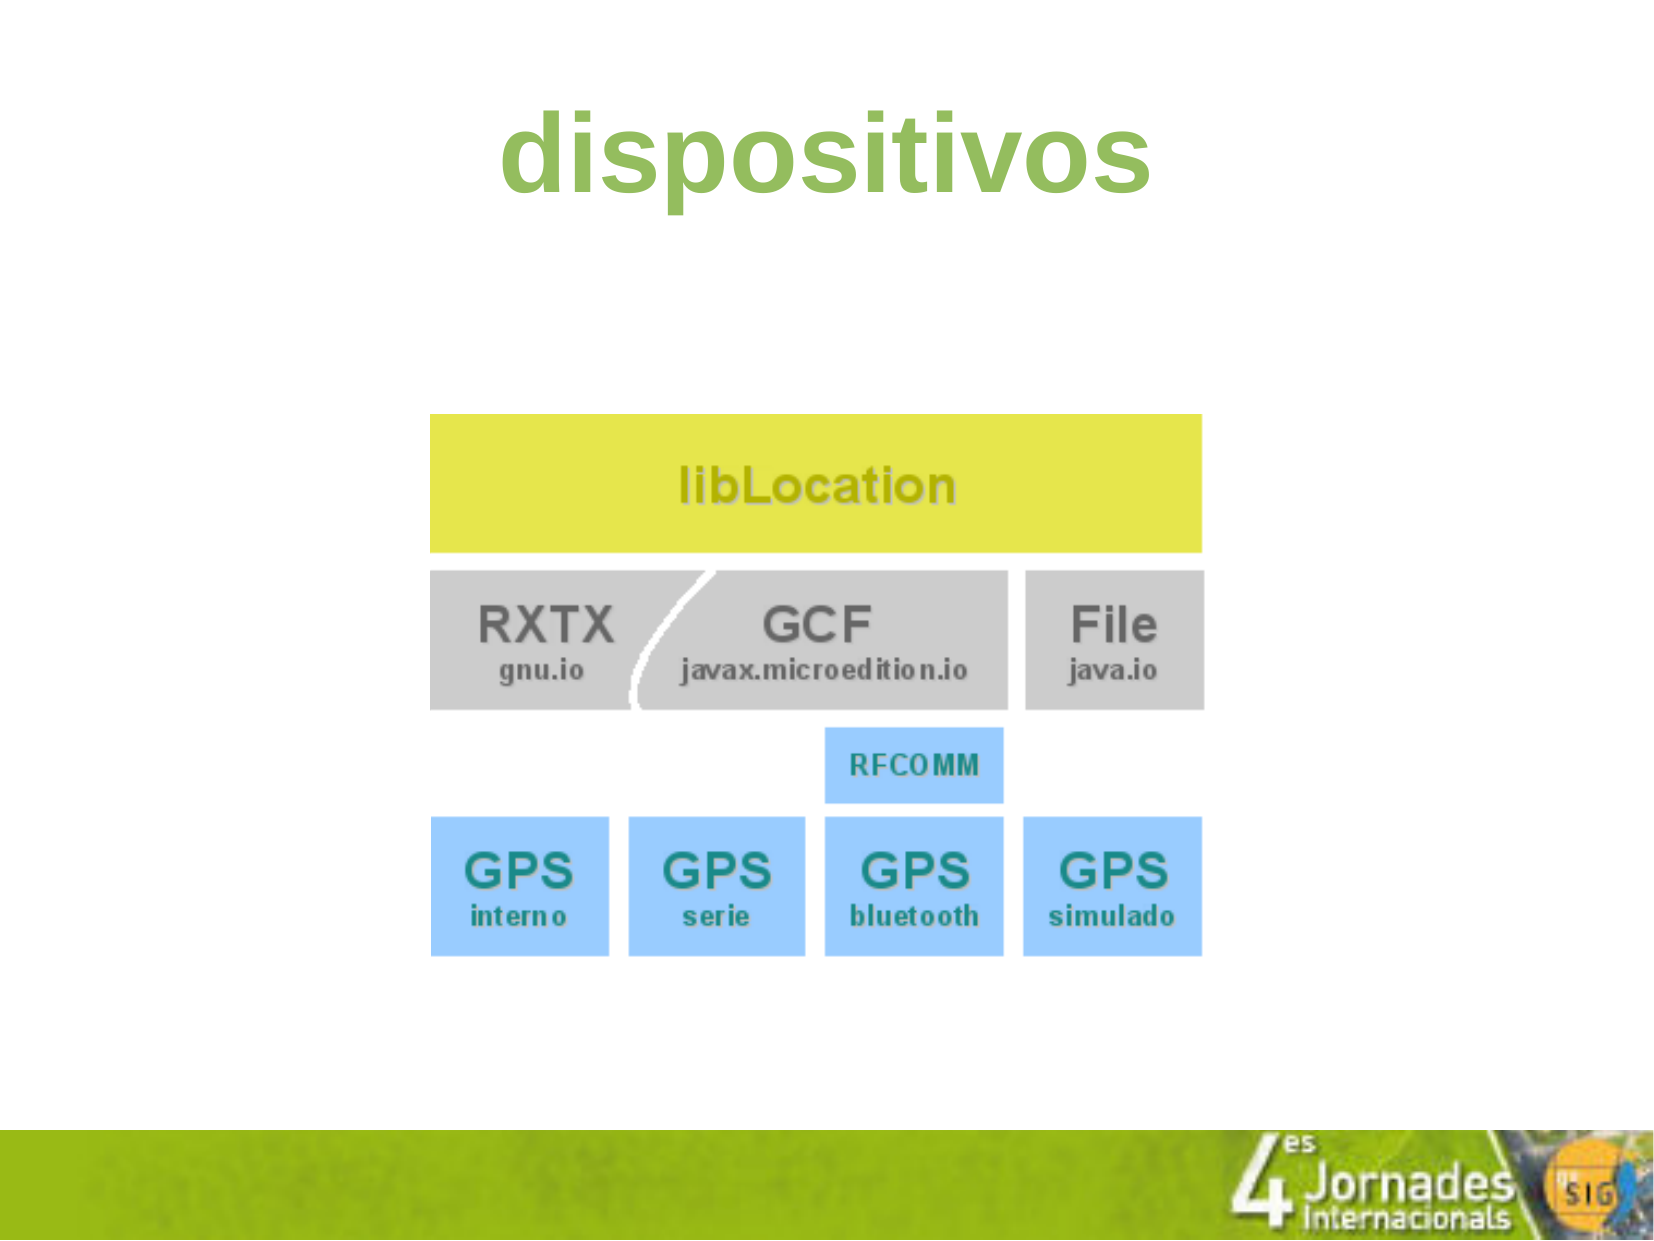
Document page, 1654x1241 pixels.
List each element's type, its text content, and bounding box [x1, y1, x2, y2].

picture [430, 414, 1208, 960]
picture [0, 1130, 1654, 1240]
title dispositivos [82, 49, 1571, 257]
